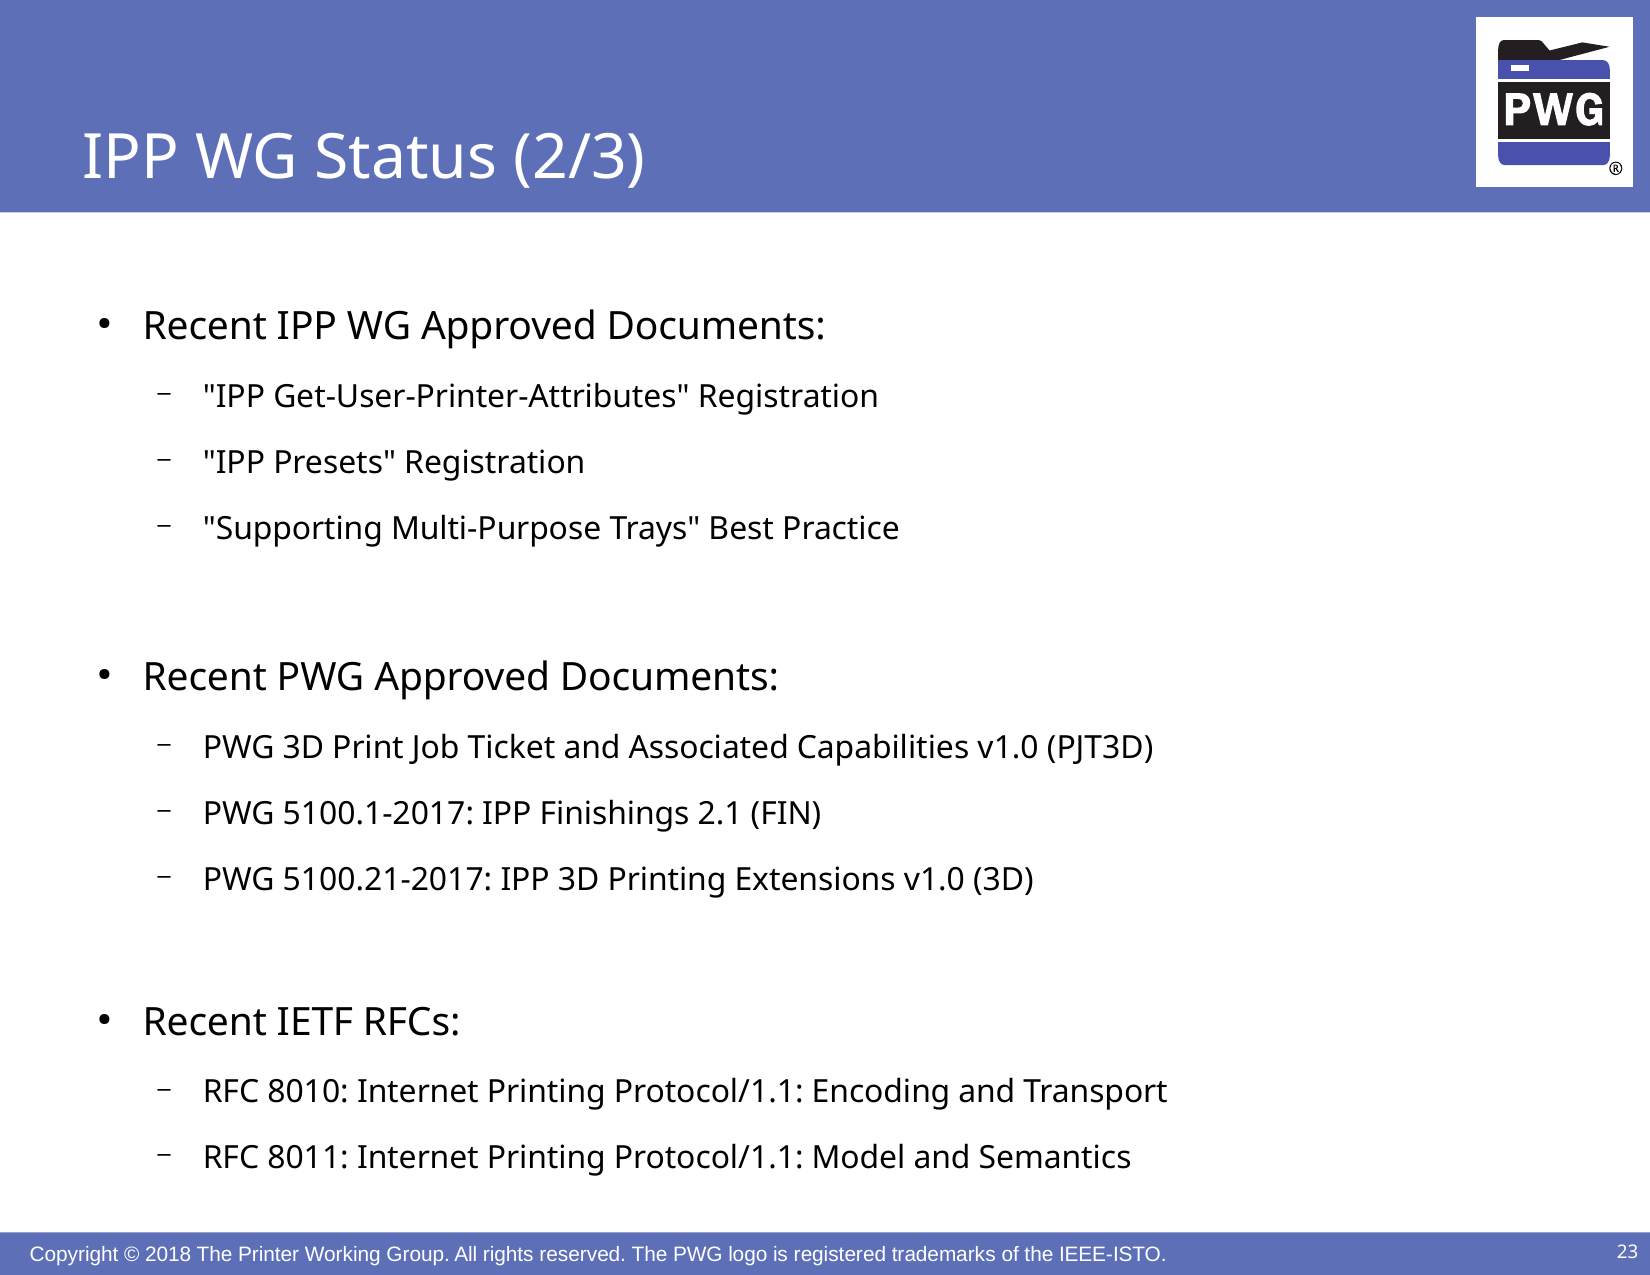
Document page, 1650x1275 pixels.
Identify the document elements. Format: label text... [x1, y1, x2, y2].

title IPP WG Status (2/3) [82, 8, 1451, 198]
list Recent IPP WG Approved Documents: "IPP Get-User-Printer-Attributes" Registration "IPP Presets" Registration "Supporting Multi-Purpose Trays" Best Practice Recent PWG Approved Documents: PWG 3D Print Job Ticket and Associated Capabilities v1.0 (PJT3D) PWG 5100.1-2017: IPP Finishings 2.1 (FIN) PWG 5100.21-2017: IPP 3D Printing Extensions v1.0 (3D) Recent IETF RFCs: RFC 8010: Internet Printing Protocol/1.1: Encoding and Transport RFC 8011: Internet Printing Protocol/1.1: Model and Semantics [82, 298, 1568, 1186]
